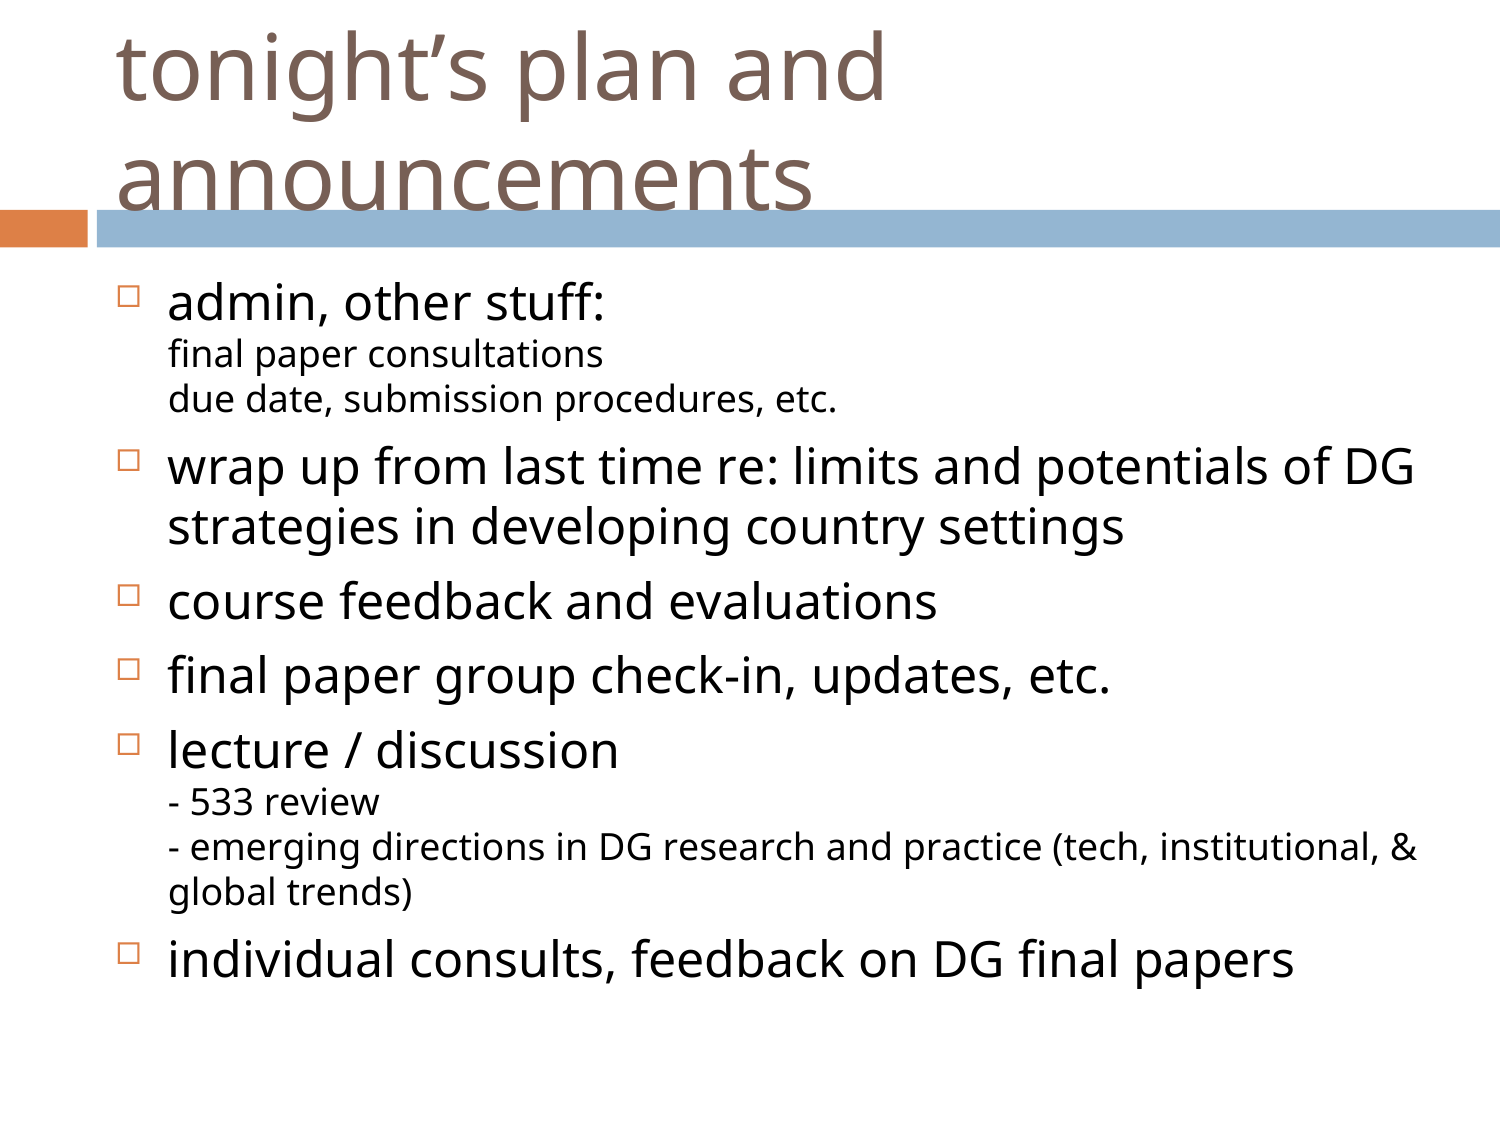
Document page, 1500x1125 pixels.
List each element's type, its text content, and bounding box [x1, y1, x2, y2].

title tonight’s plan and announcements [100, 37, 1438, 201]
list admin, other stuff: final paper consultations due date, submission procedures, etc. wrap up from last time re: limits and potentials of DG strategies in developing country settings course feedback and evaluations final paper group check-in, updates, etc. lecture / discussion - 533 review - emerging directions in DG research and practice (tech, institutional, & global trends) individual consults, feedback on DG final papers [100, 262, 1438, 1001]
